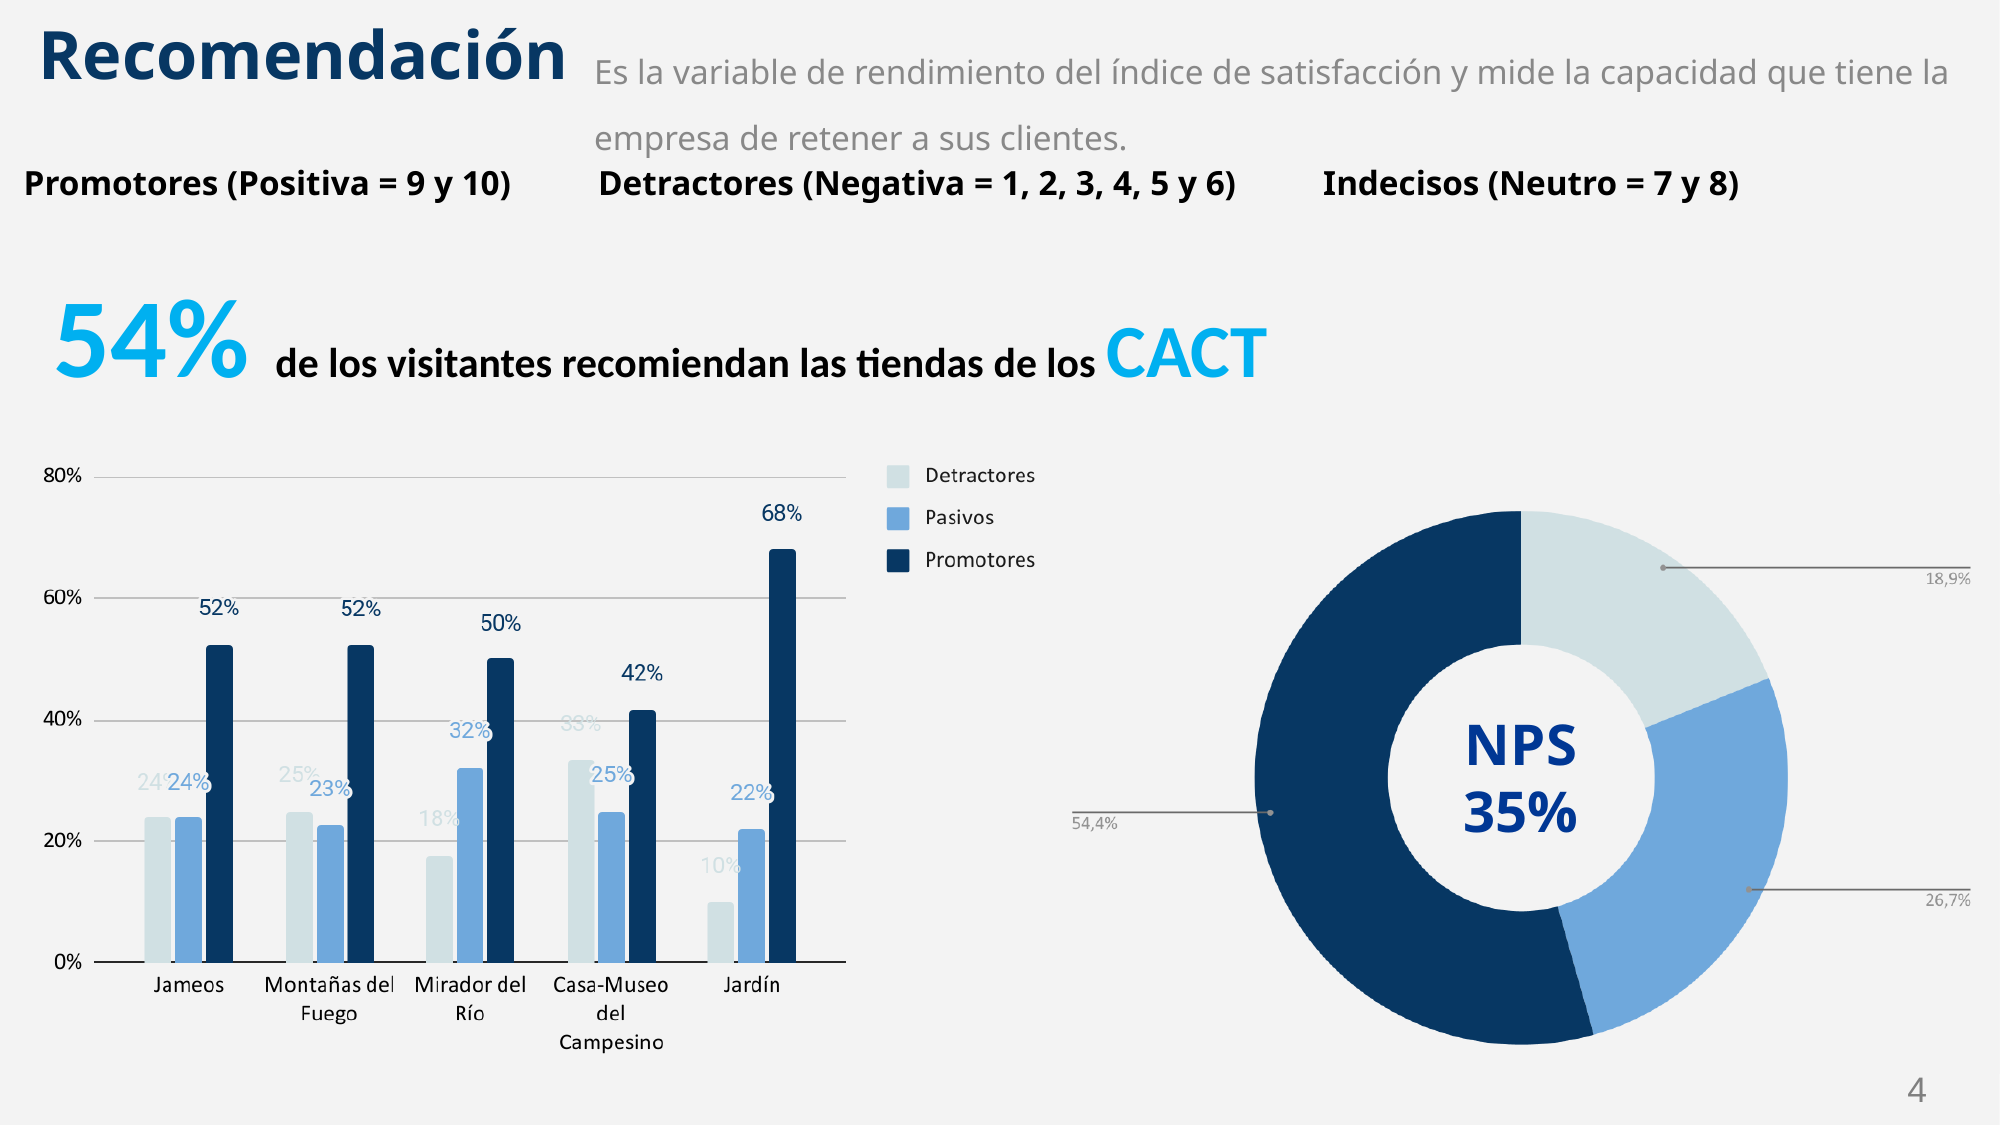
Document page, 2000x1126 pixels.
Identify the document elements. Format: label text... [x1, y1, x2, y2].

picture [10, 432, 2000, 1087]
text_box Es la variable de rendimiento del índice de satisfacción y mide la capacidad que tiene la empresa de retener a sus clientes. [531, 0, 2000, 277]
text_box 54% de los visitantes recomiendan las tiendas de los CACT [38, 257, 1375, 410]
slide_number <number> [1478, 1058, 1945, 1119]
text_box NPS 35% [1420, 683, 1622, 869]
text_box Recomendación [38, 0, 531, 106]
text_box Promotores (Positiva = 9 y 10) Detractores (Negativa = 1, 2, 3, 4, 5 y 6) Indecisos (Neutro = 7 y 8) [23, 128, 531, 235]
